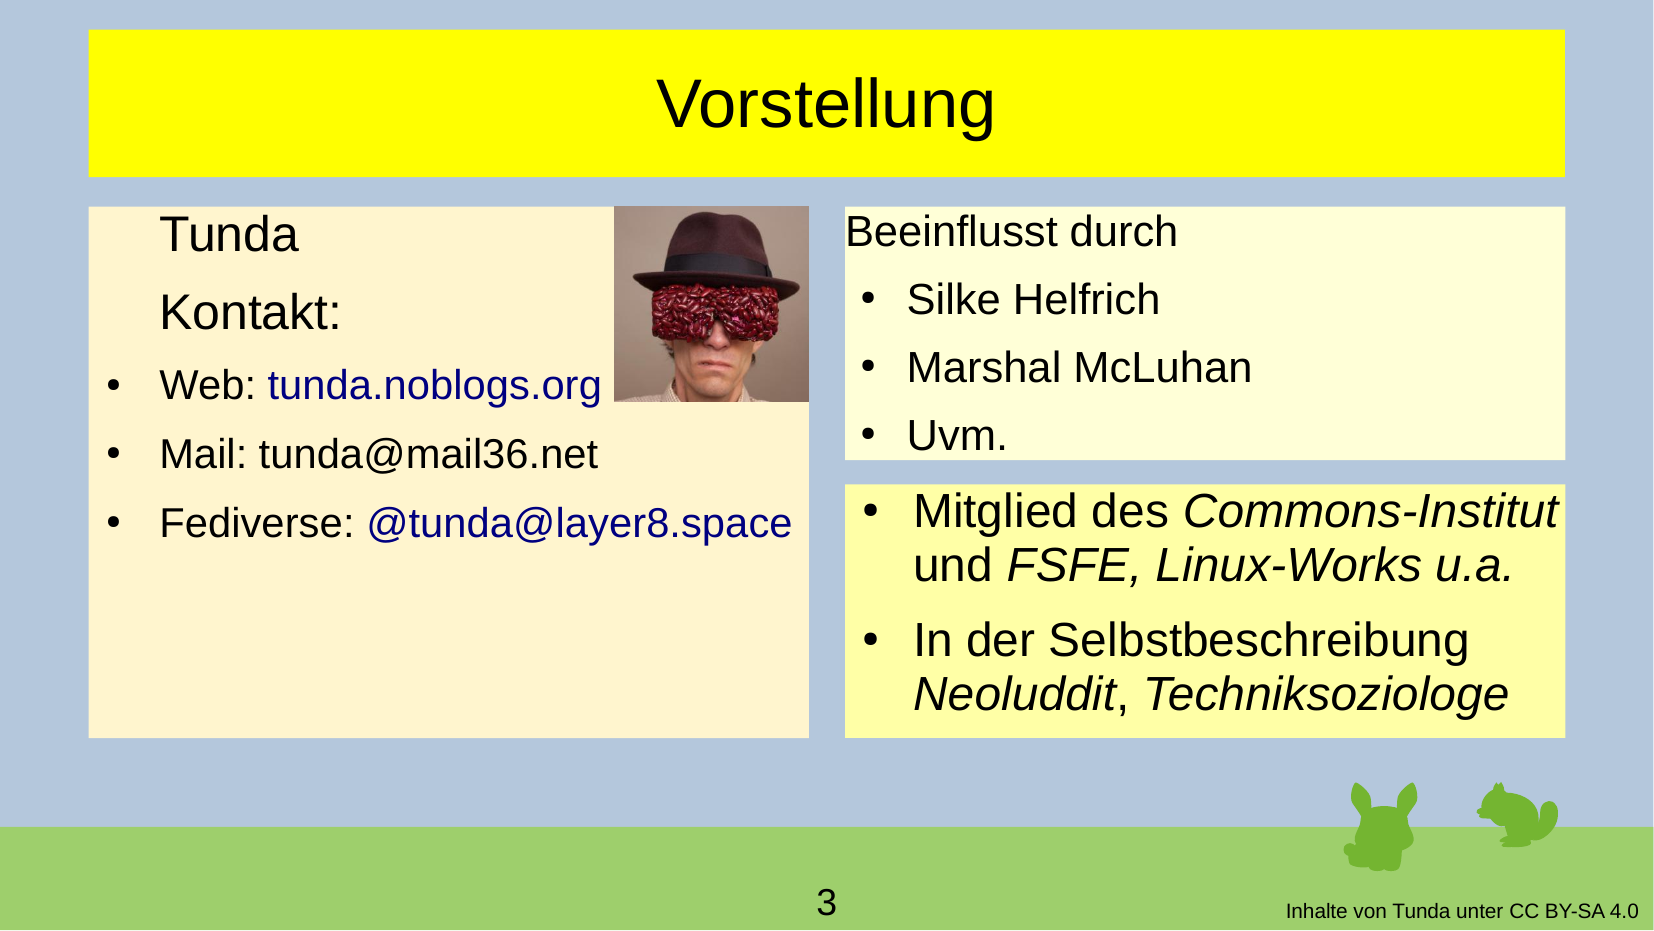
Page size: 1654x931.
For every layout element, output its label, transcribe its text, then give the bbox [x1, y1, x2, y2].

picture [614, 206, 809, 402]
title Vorstellung [88, 29, 1565, 178]
list Tunda Kontakt: Web: tunda.noblogs.org Mail: tunda@mail36.net Fediverse: @tunda@layer8.space [88, 206, 809, 739]
list Beeinflusst durch Silke Helfrich Marshal McLuhan Uvm. [845, 206, 1566, 461]
text_box <Foliennummer> [752, 874, 901, 931]
text_box Inhalte von Tunda unter CC BY-SA 4.0 [944, 856, 1654, 931]
list Mitglied des Commons-Institut und FSFE, Linux-Works u.a. In der Selbstbeschreibung Neoluddit, Techniksoziologe [845, 484, 1566, 738]
